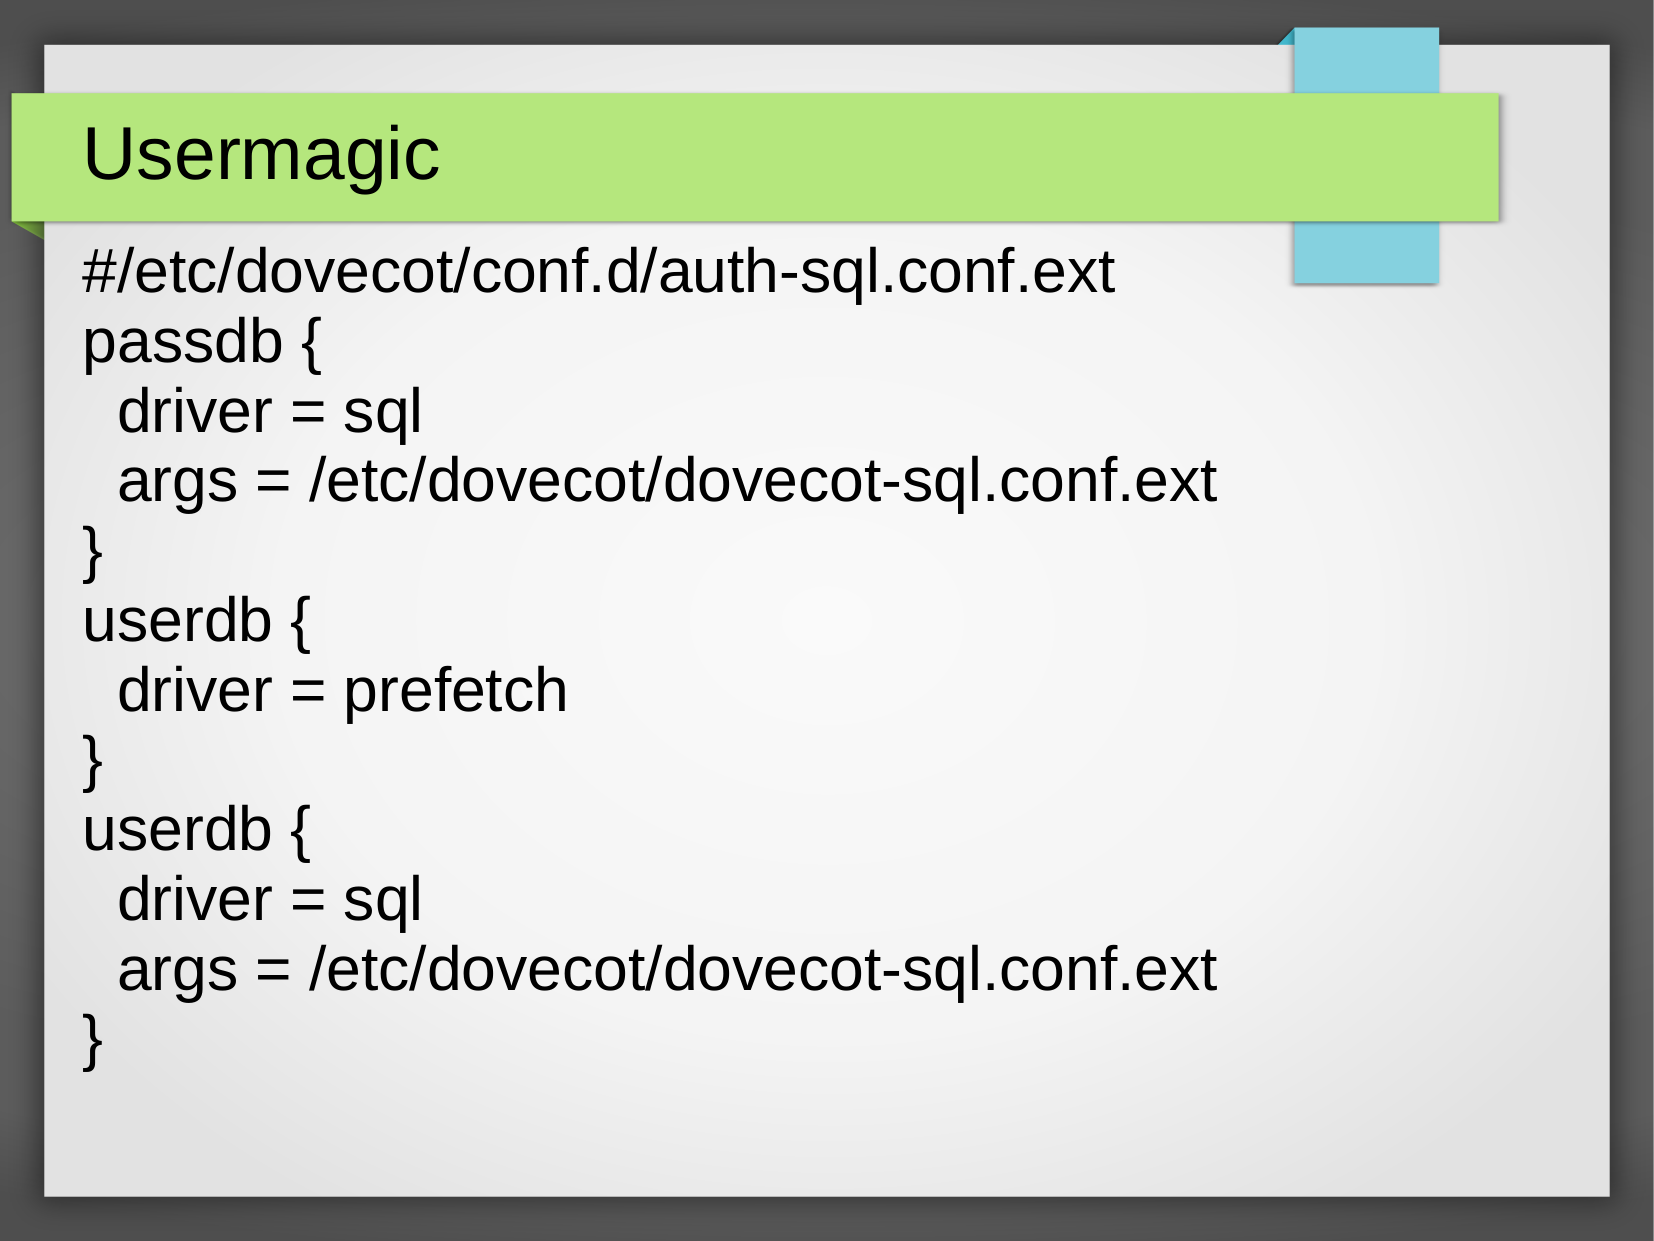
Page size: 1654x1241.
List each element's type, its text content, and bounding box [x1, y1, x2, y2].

picture [0, 0, 1654, 1241]
subtitle #/etc/dovecot/conf.d/auth-sql.conf.ext passdb { driver = sql args = /etc/dovecot/dovecot-sql.conf.ext } userdb { driver = prefetch } userdb { driver = sql args = /etc/dovecot/dovecot-sql.conf.ext } [82, 217, 1571, 1092]
title Usermagic [82, 94, 1264, 213]
